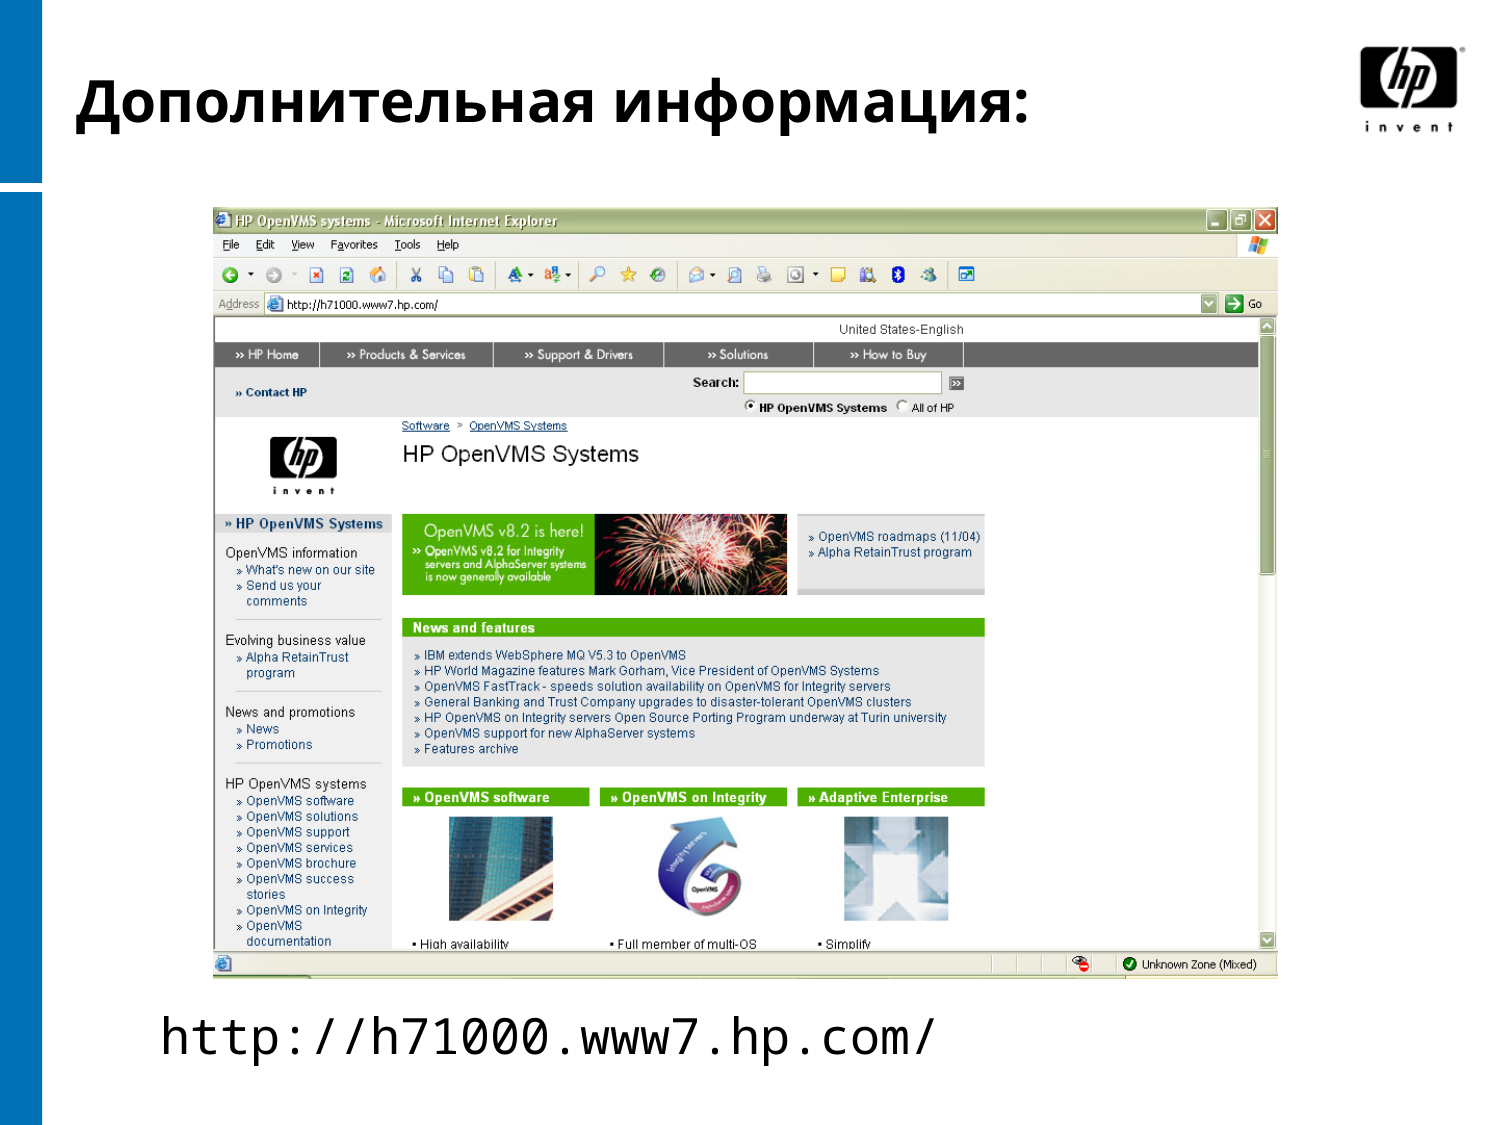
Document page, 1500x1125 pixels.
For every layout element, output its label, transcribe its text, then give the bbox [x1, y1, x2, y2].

text_box http://h71000.www7.hp.com/ [145, 996, 1415, 1073]
picture [1350, 37, 1472, 141]
text_box Дополнительная информация: [76, 31, 1280, 167]
picture [213, 207, 1278, 979]
